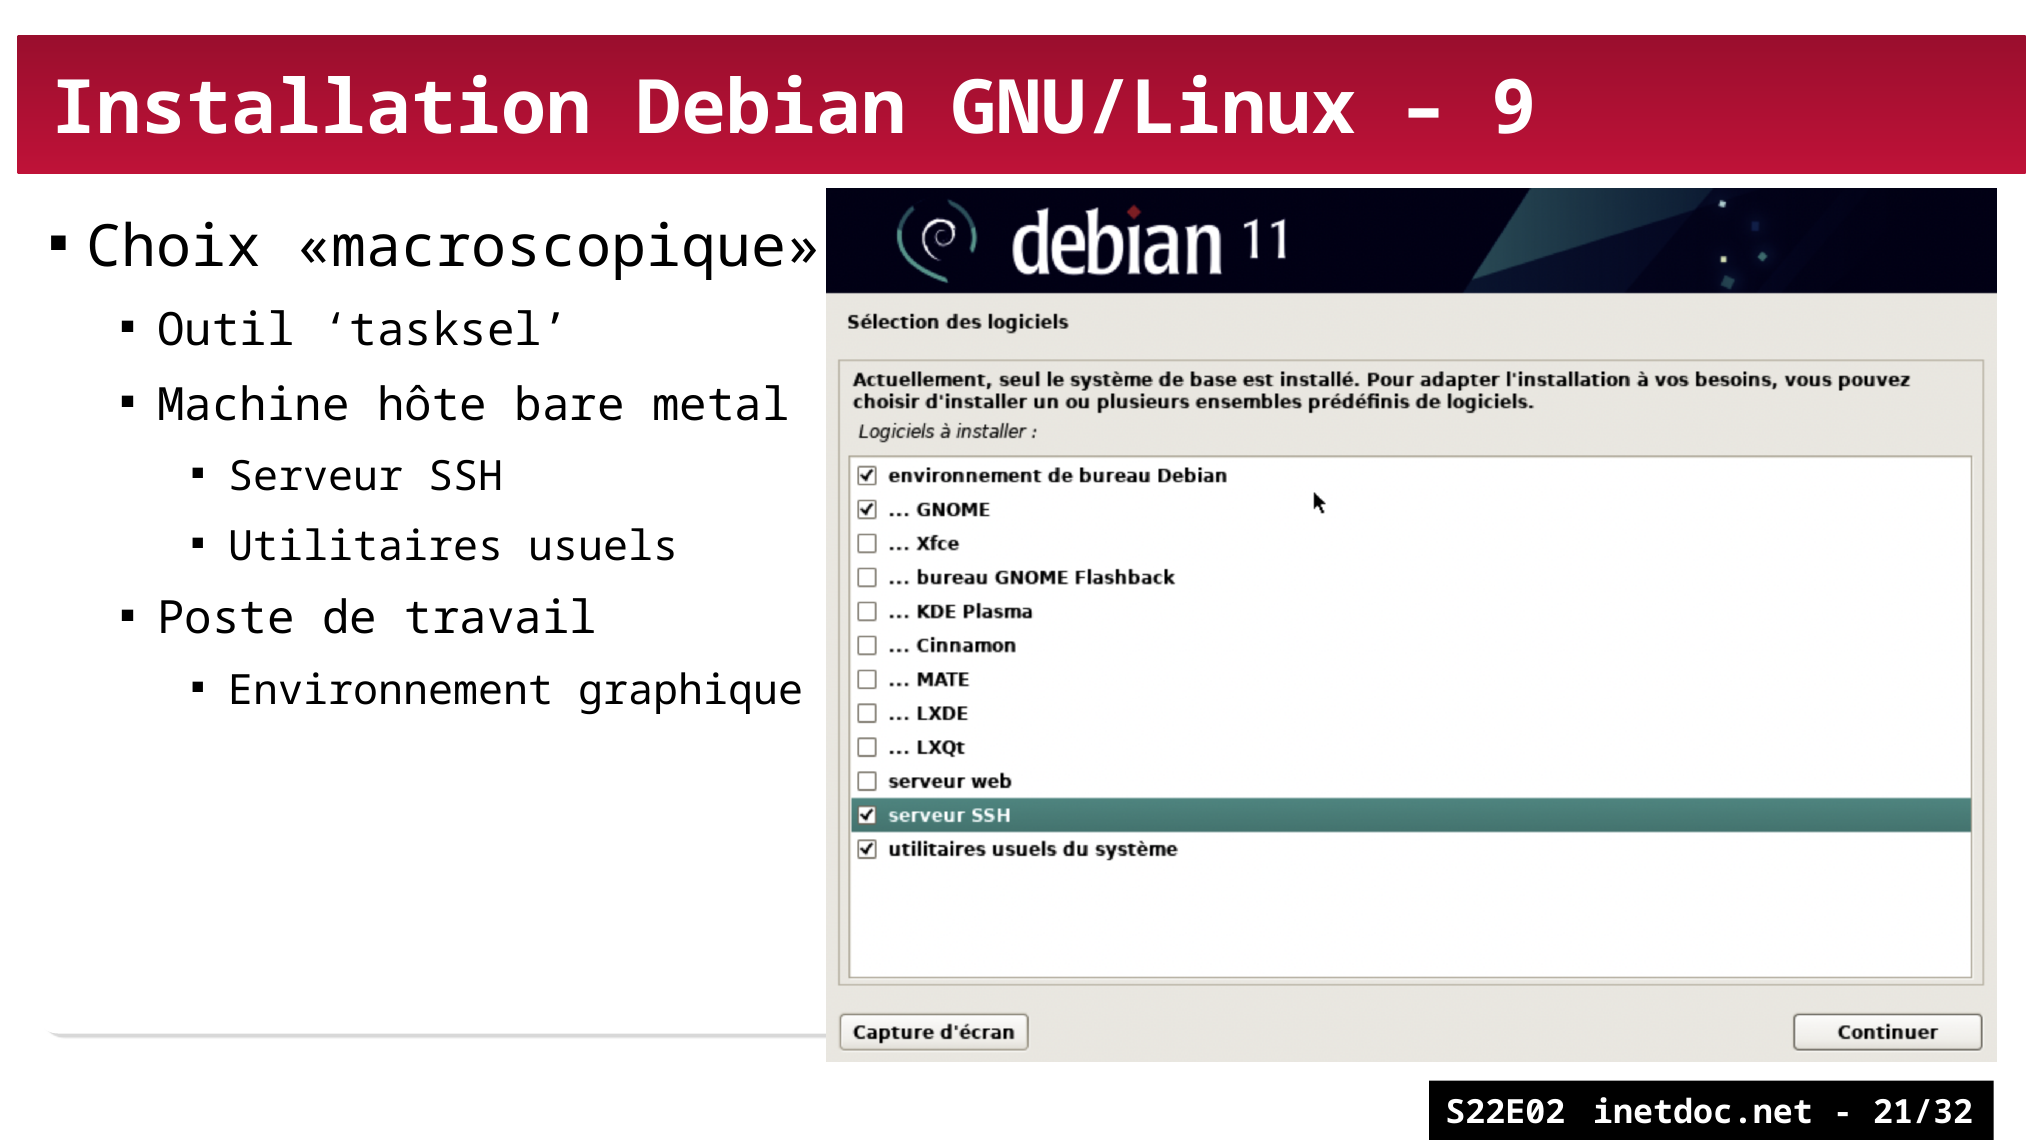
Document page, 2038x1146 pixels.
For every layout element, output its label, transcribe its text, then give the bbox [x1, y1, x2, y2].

text_box Choix «macroscopique» Outil ‘tasksel’ Machine hôte bare metal Serveur SSH Utilitaires usuels Poste de travail Environnement graphique [35, 188, 826, 1034]
text_box Installation Debian GNU/Linux – 9 [17, 35, 2026, 174]
text_box S22E02 inetdoc.net - 32/32 [1429, 1080, 1994, 1140]
picture [826, 188, 1997, 1063]
